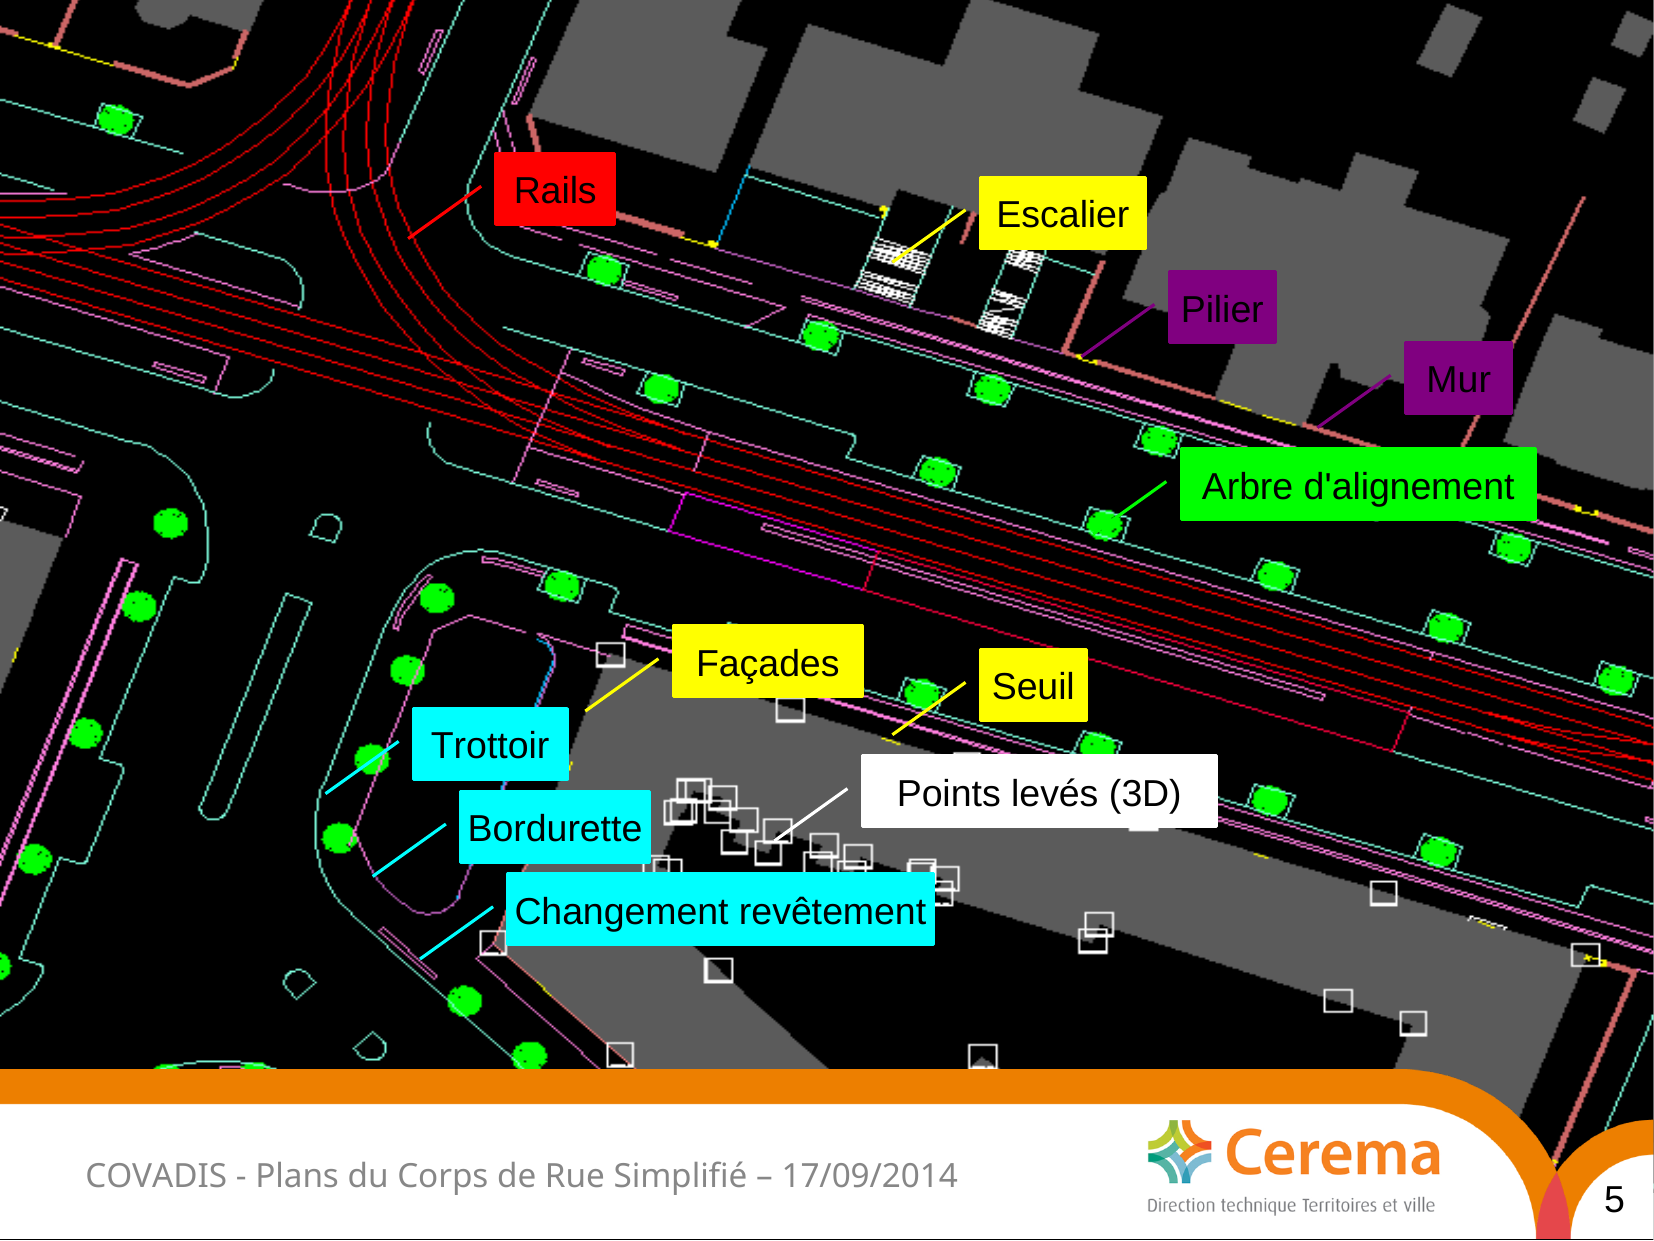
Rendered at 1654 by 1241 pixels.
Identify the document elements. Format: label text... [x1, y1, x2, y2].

text_box Rails [496, 153, 614, 224]
text_box Bordurette [461, 791, 650, 862]
text_box Pilier [1169, 272, 1276, 342]
text_box COVADIS - Plans du Corps de Rue Simplifié – 17/09/2014 [70, 1146, 1087, 1241]
text_box Trottoir [413, 709, 567, 779]
picture [0, 0, 1654, 1239]
text_box Mur [1405, 342, 1512, 413]
text_box Points levés (3D) [862, 756, 1217, 827]
text_box Seuil [980, 650, 1087, 720]
text_box Changement revêtement [508, 874, 933, 945]
text_box Façades [673, 626, 862, 697]
text_box <numéro> [1514, 1167, 1654, 1239]
text_box Arbre d'alignement [1181, 449, 1535, 520]
text_box Escalier [980, 177, 1146, 248]
